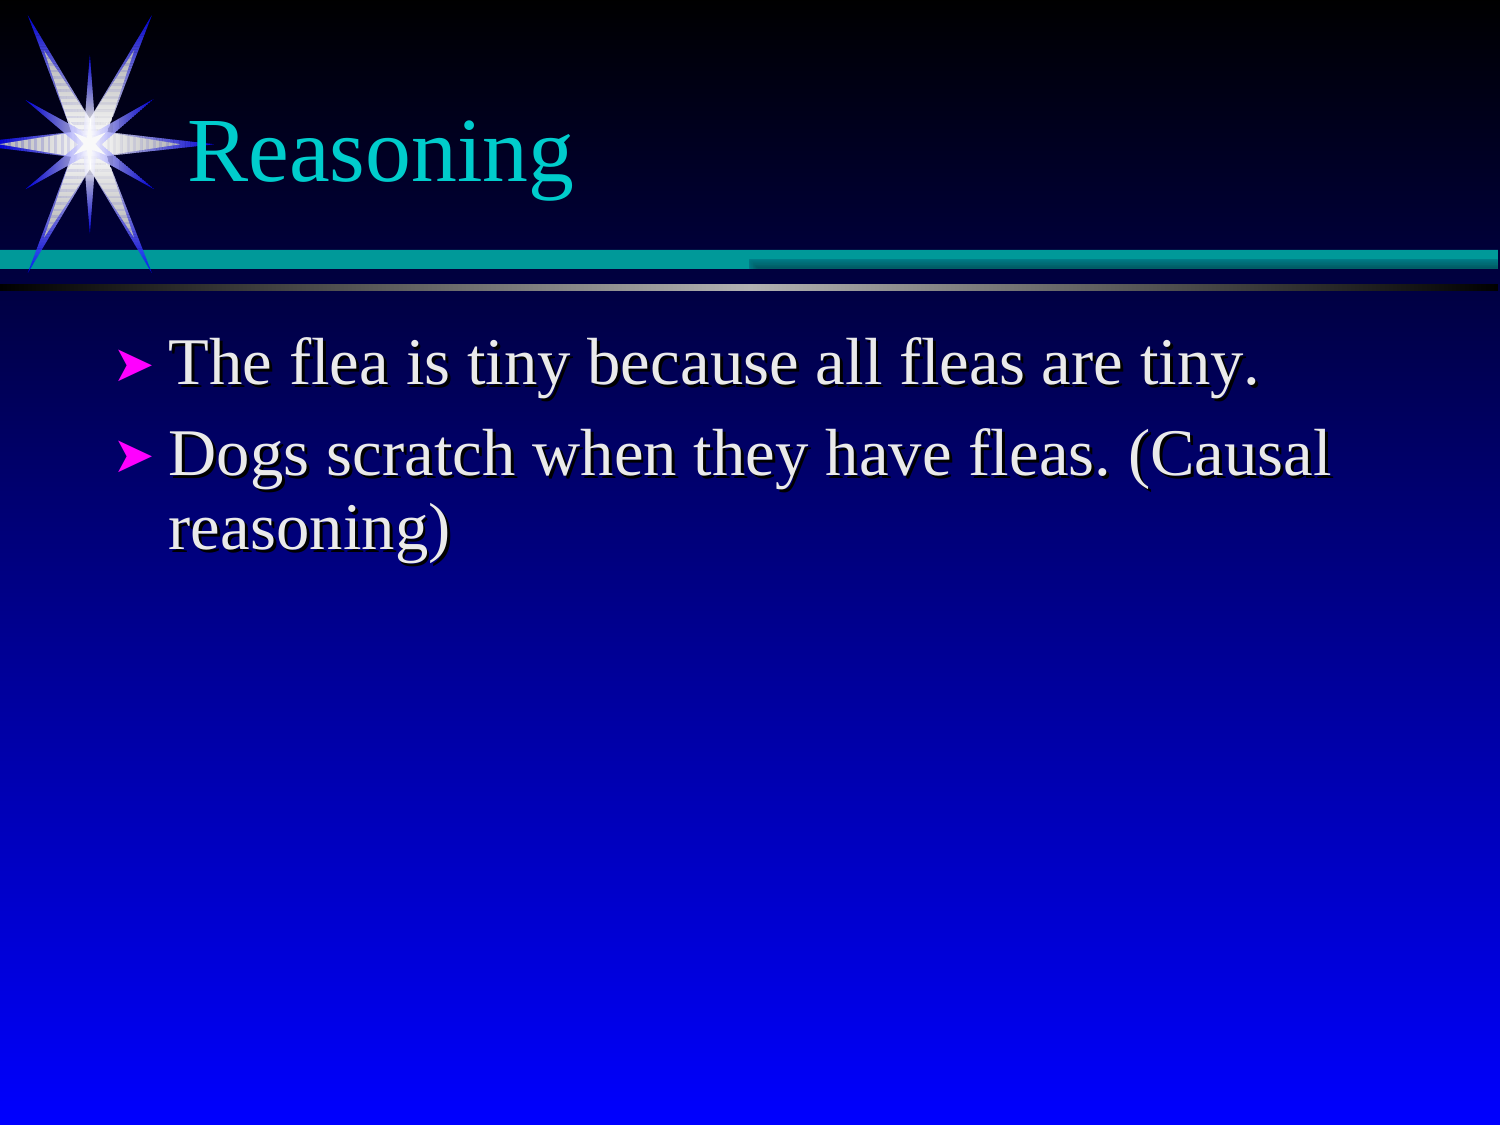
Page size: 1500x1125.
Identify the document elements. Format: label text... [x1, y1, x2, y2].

text_box æ [35, 37, 44, 42]
text_box æ [135, 246, 144, 251]
list The flea is tiny because all fleas are tiny. Dogs scratch when they have fleas. (Causal reasoning) [112, 324, 1388, 1001]
text_box æ [135, 37, 144, 42]
title Reasoning [187, 56, 1463, 244]
text_box æ [36, 246, 44, 251]
